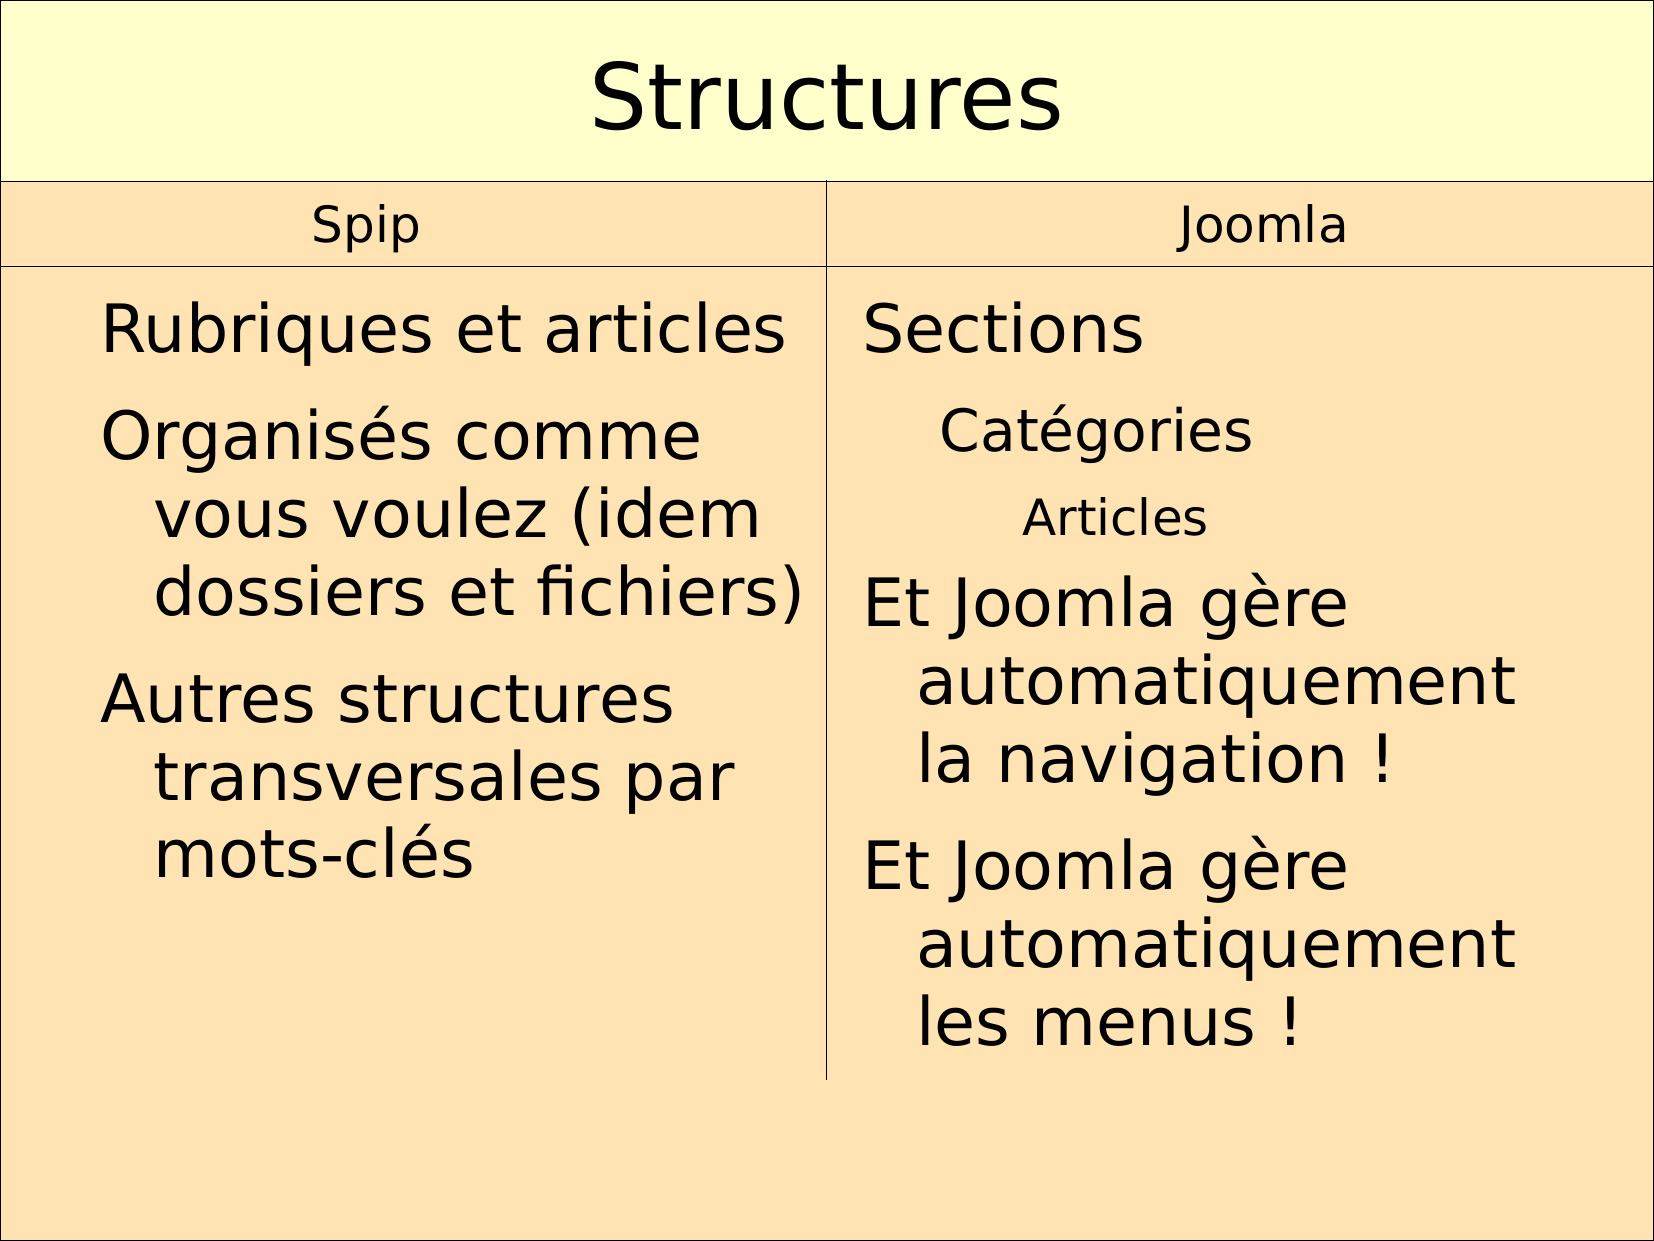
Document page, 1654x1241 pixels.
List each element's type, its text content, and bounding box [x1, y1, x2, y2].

list Rubriques et articles Organisés comme vous voulez (idem dossiers et fichiers) Autres structures transversales par mots-clés [82, 290, 809, 1109]
title Structures [82, 37, 1571, 158]
list Sections Catégories Articles Et Joomla gère automatiquement la navigation ! Et Joomla gère automatiquement les menus ! [845, 290, 1572, 1109]
